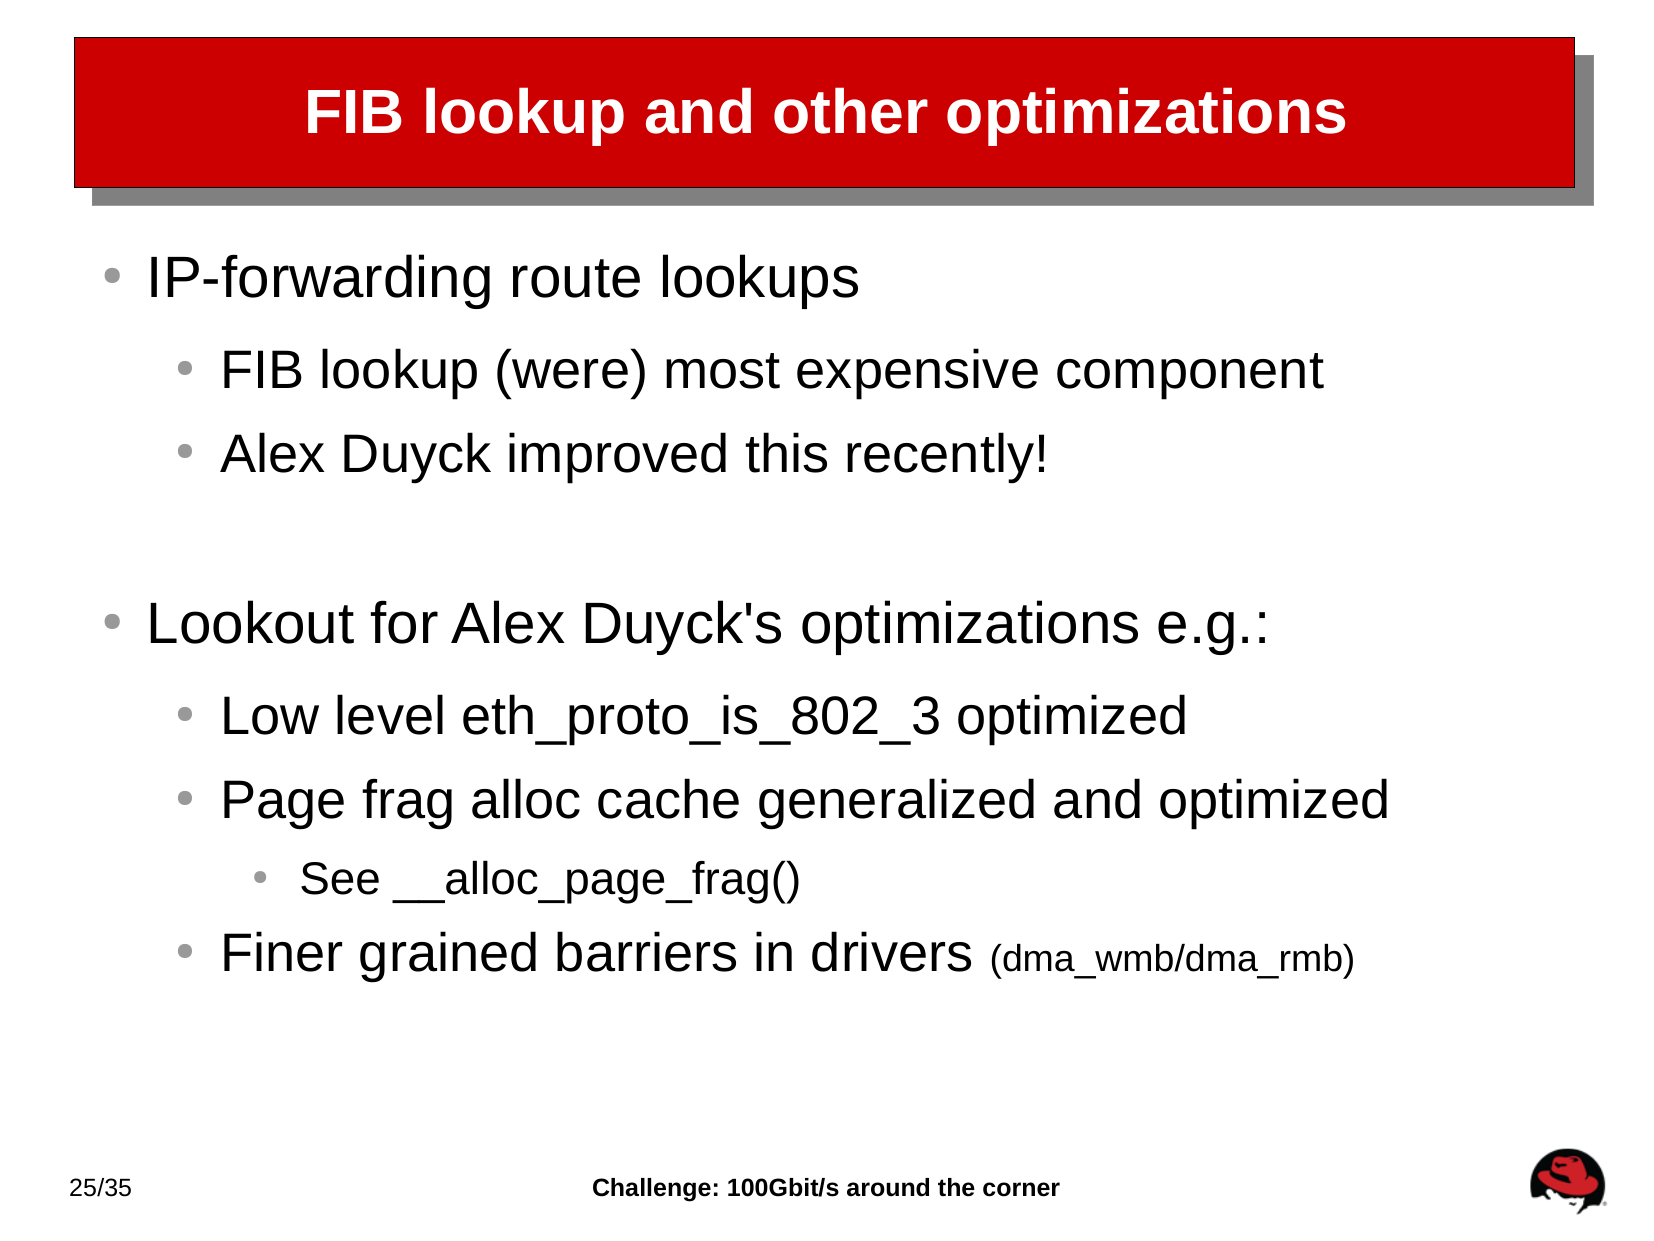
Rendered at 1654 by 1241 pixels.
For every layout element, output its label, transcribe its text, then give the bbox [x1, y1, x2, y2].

title FIB lookup and other optimizations [82, 37, 1571, 188]
picture [1529, 1146, 1613, 1224]
list IP-forwarding route lookups FIB lookup (were) most expensive component Alex Duyck improved this recently! Lookout for Alex Duyck's optimizations e.g.: Low level eth_proto_is_802_3 optimized Page frag alloc cache generalized and optimized See __alloc_page_frag() Finer grained barriers in drivers (dma_wmb/dma_rmb) [86, 244, 1575, 1049]
